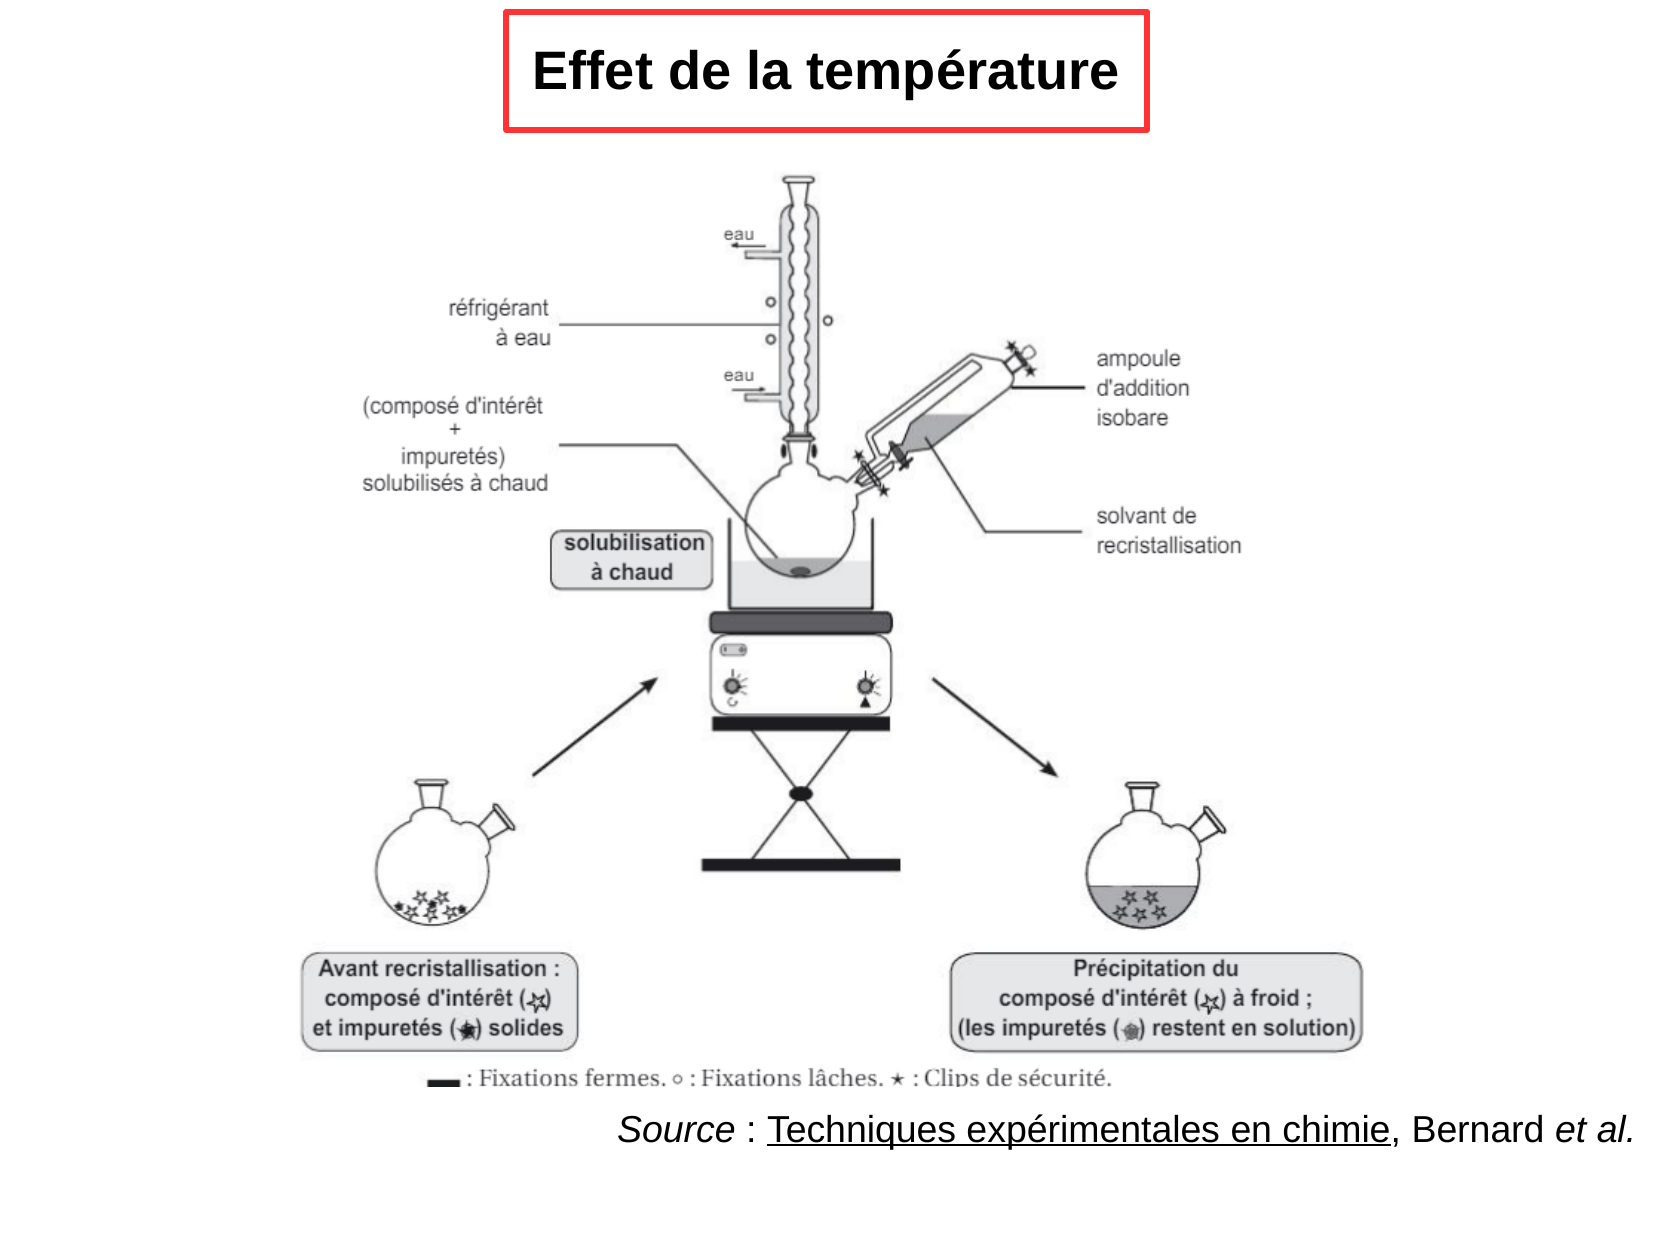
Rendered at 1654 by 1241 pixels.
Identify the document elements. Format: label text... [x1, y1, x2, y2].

text_box Effet de la température [506, 11, 1148, 130]
text_box Source : Techniques expérimentales en chimie, Bernard et al. [602, 1100, 1654, 1158]
picture [236, 138, 1478, 1087]
